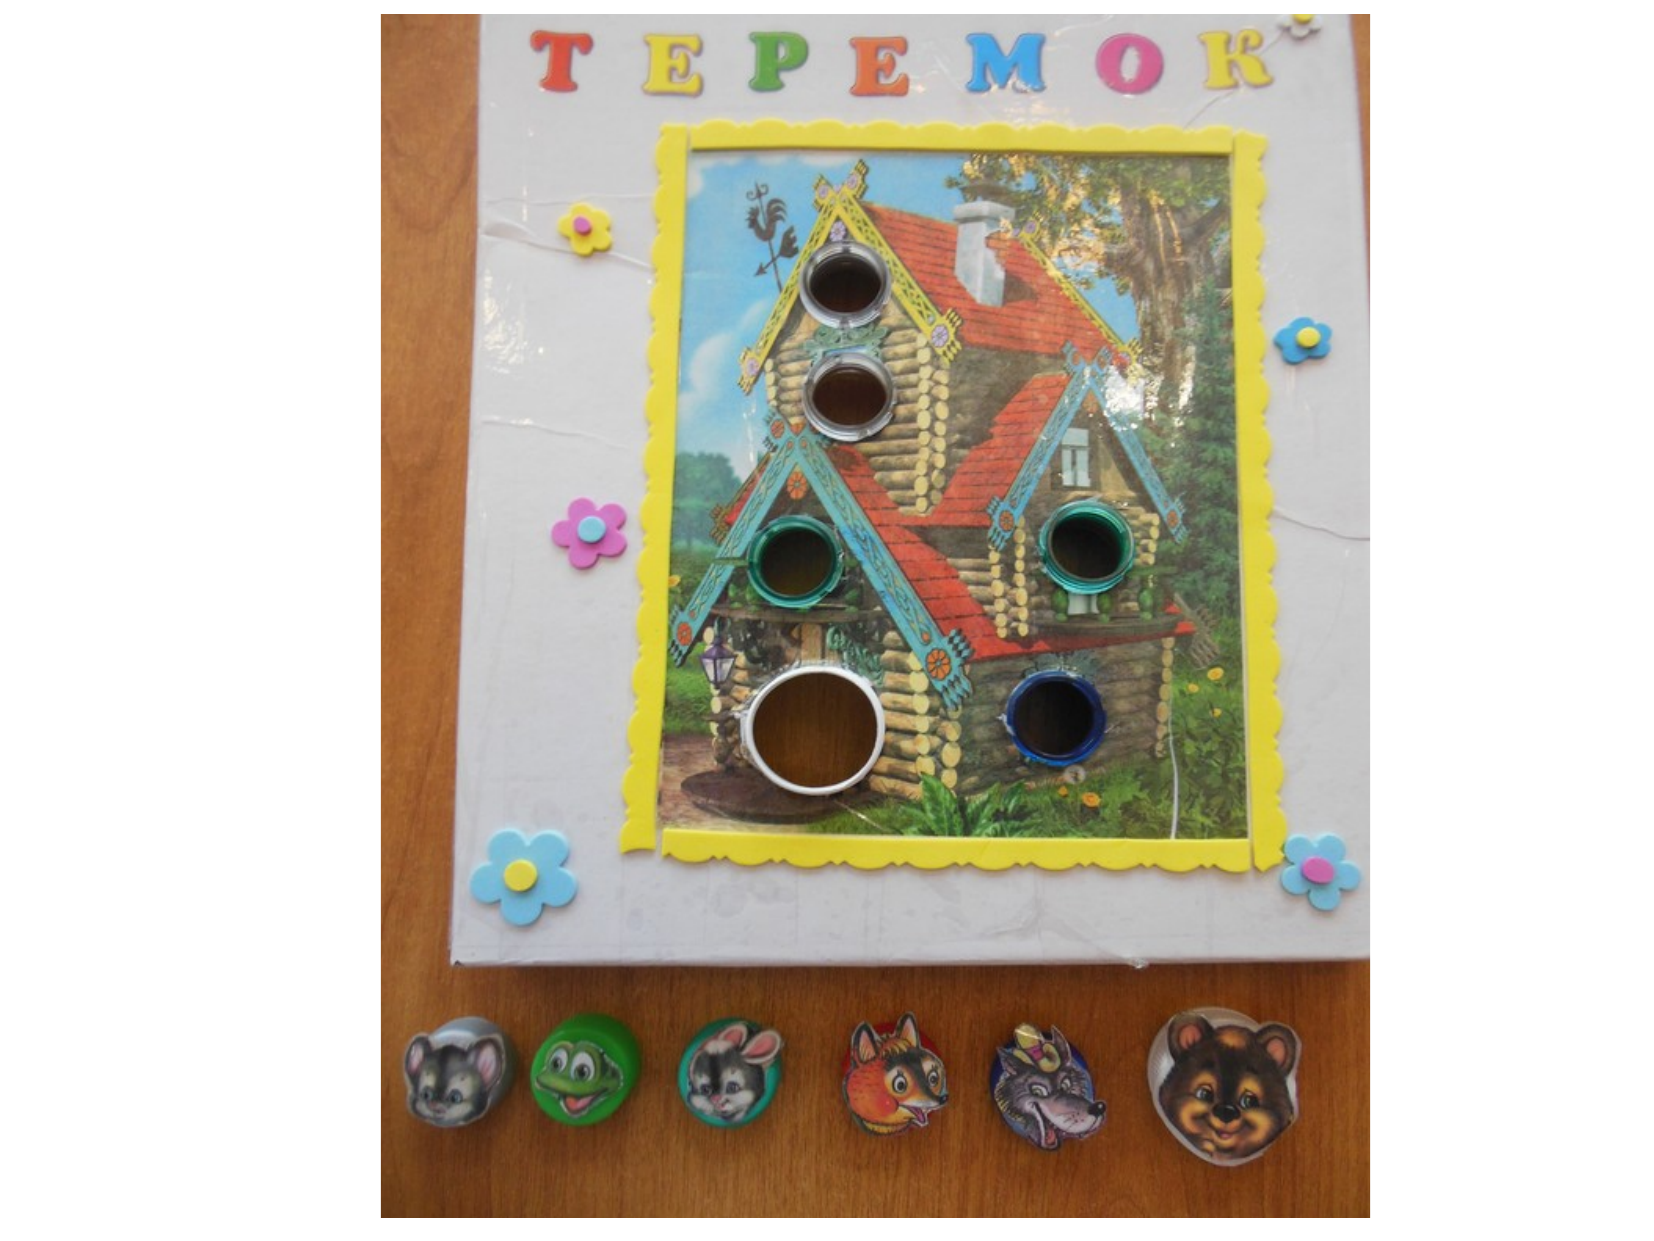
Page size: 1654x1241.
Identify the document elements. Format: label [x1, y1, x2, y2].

picture [380, 14, 1371, 1218]
